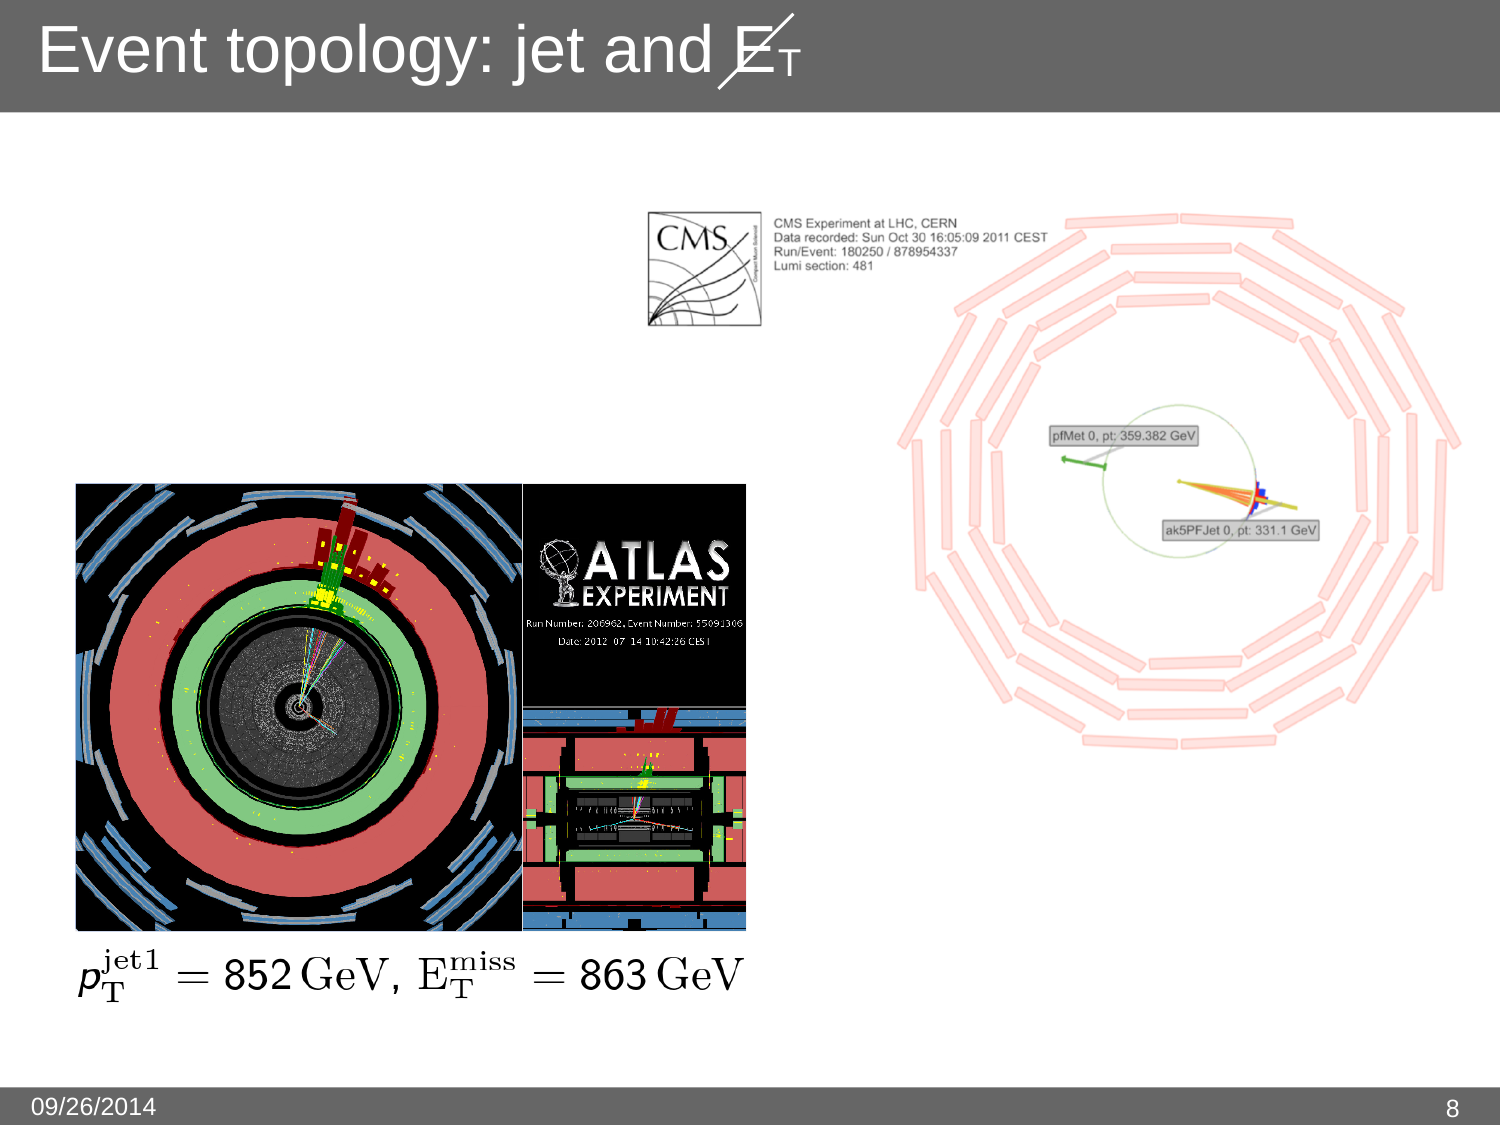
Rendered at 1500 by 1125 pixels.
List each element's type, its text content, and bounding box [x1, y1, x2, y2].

title Event topology: jet and ET [37, 0, 1238, 113]
picture [71, 205, 1465, 1005]
